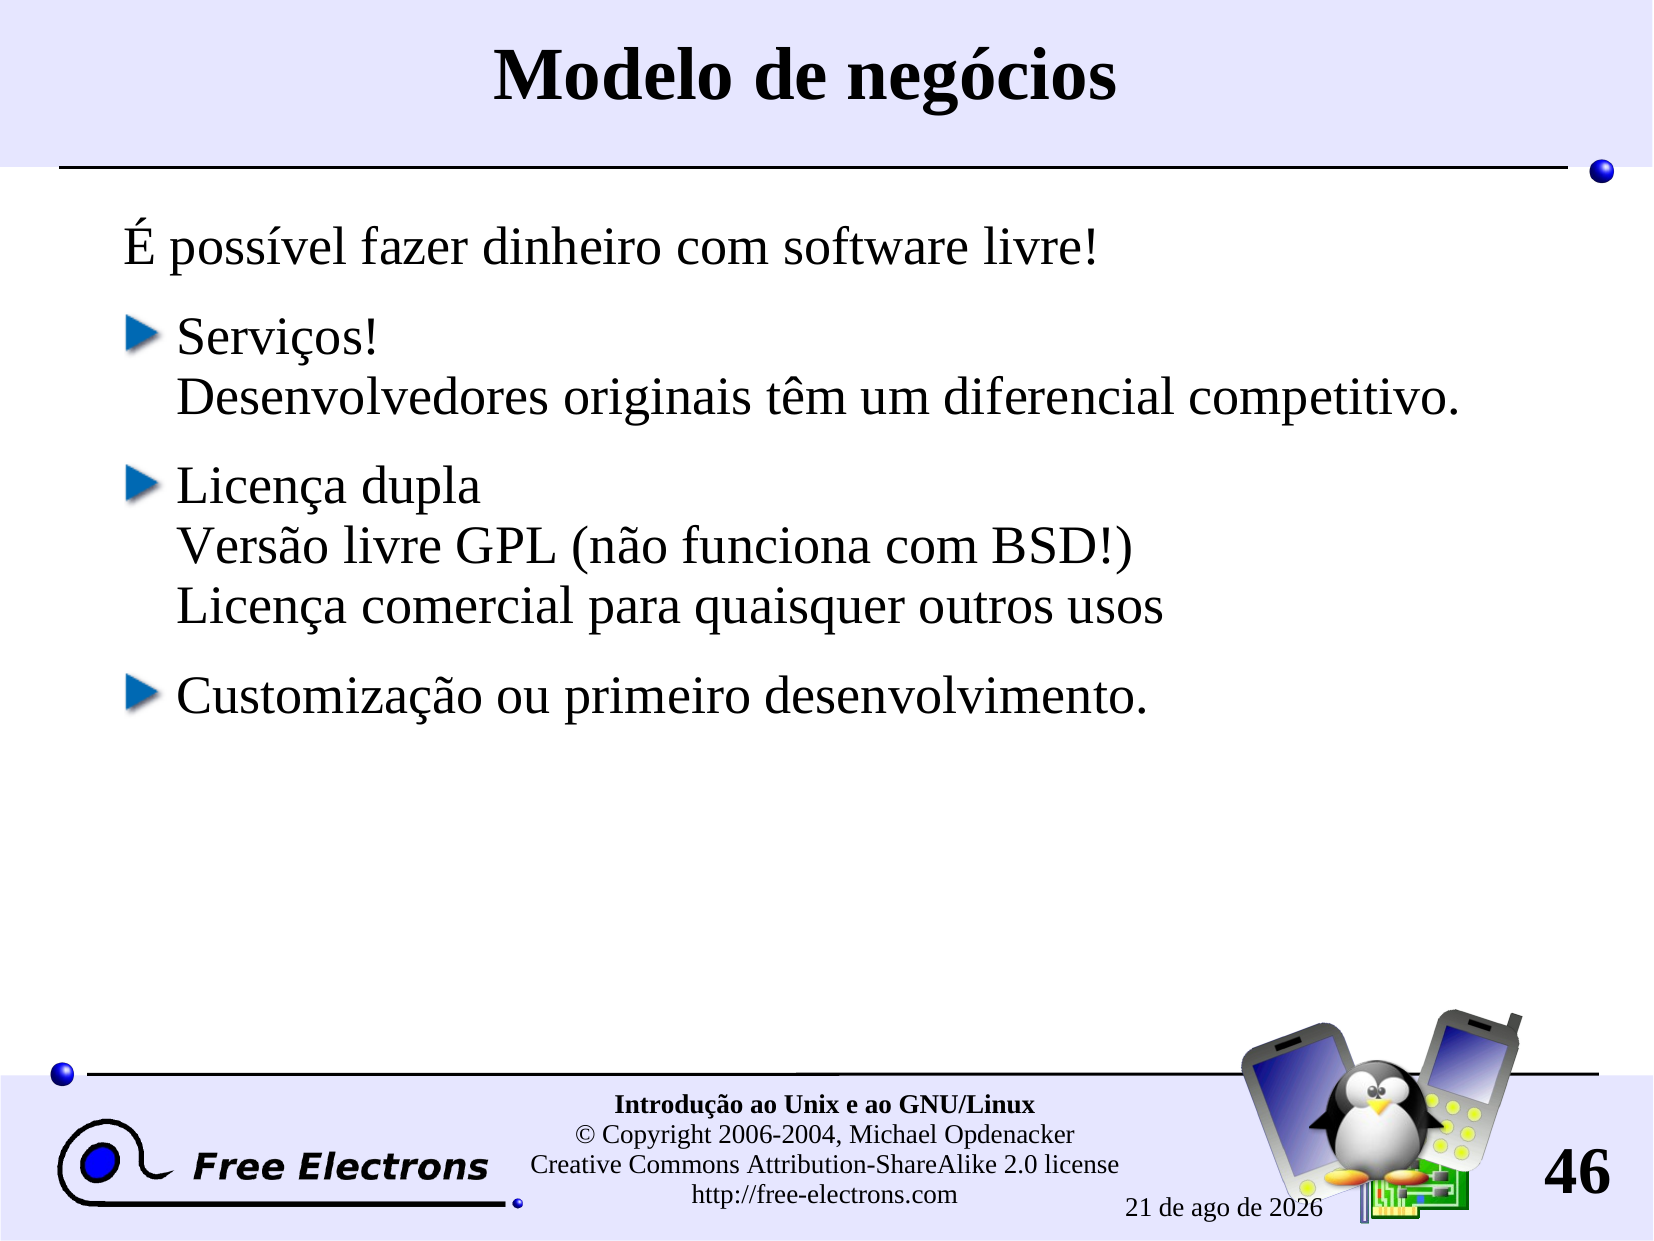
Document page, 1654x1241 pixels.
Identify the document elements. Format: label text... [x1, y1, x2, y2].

title Modelo de negócios [60, 25, 1551, 124]
picture [1285, 1199, 1292, 1215]
picture [1231, 1008, 1537, 1241]
list É possível fazer dinheiro com software livre! Serviços! Desenvolvedores originais têm um diferencial competitivo. Licença dupla Versão livre GPL (não funciona com BSD!) Licença comercial para quaisquer outros usos Customização ou primeiro desenvolvimento. [105, 216, 1518, 1067]
picture [50, 1108, 527, 1216]
